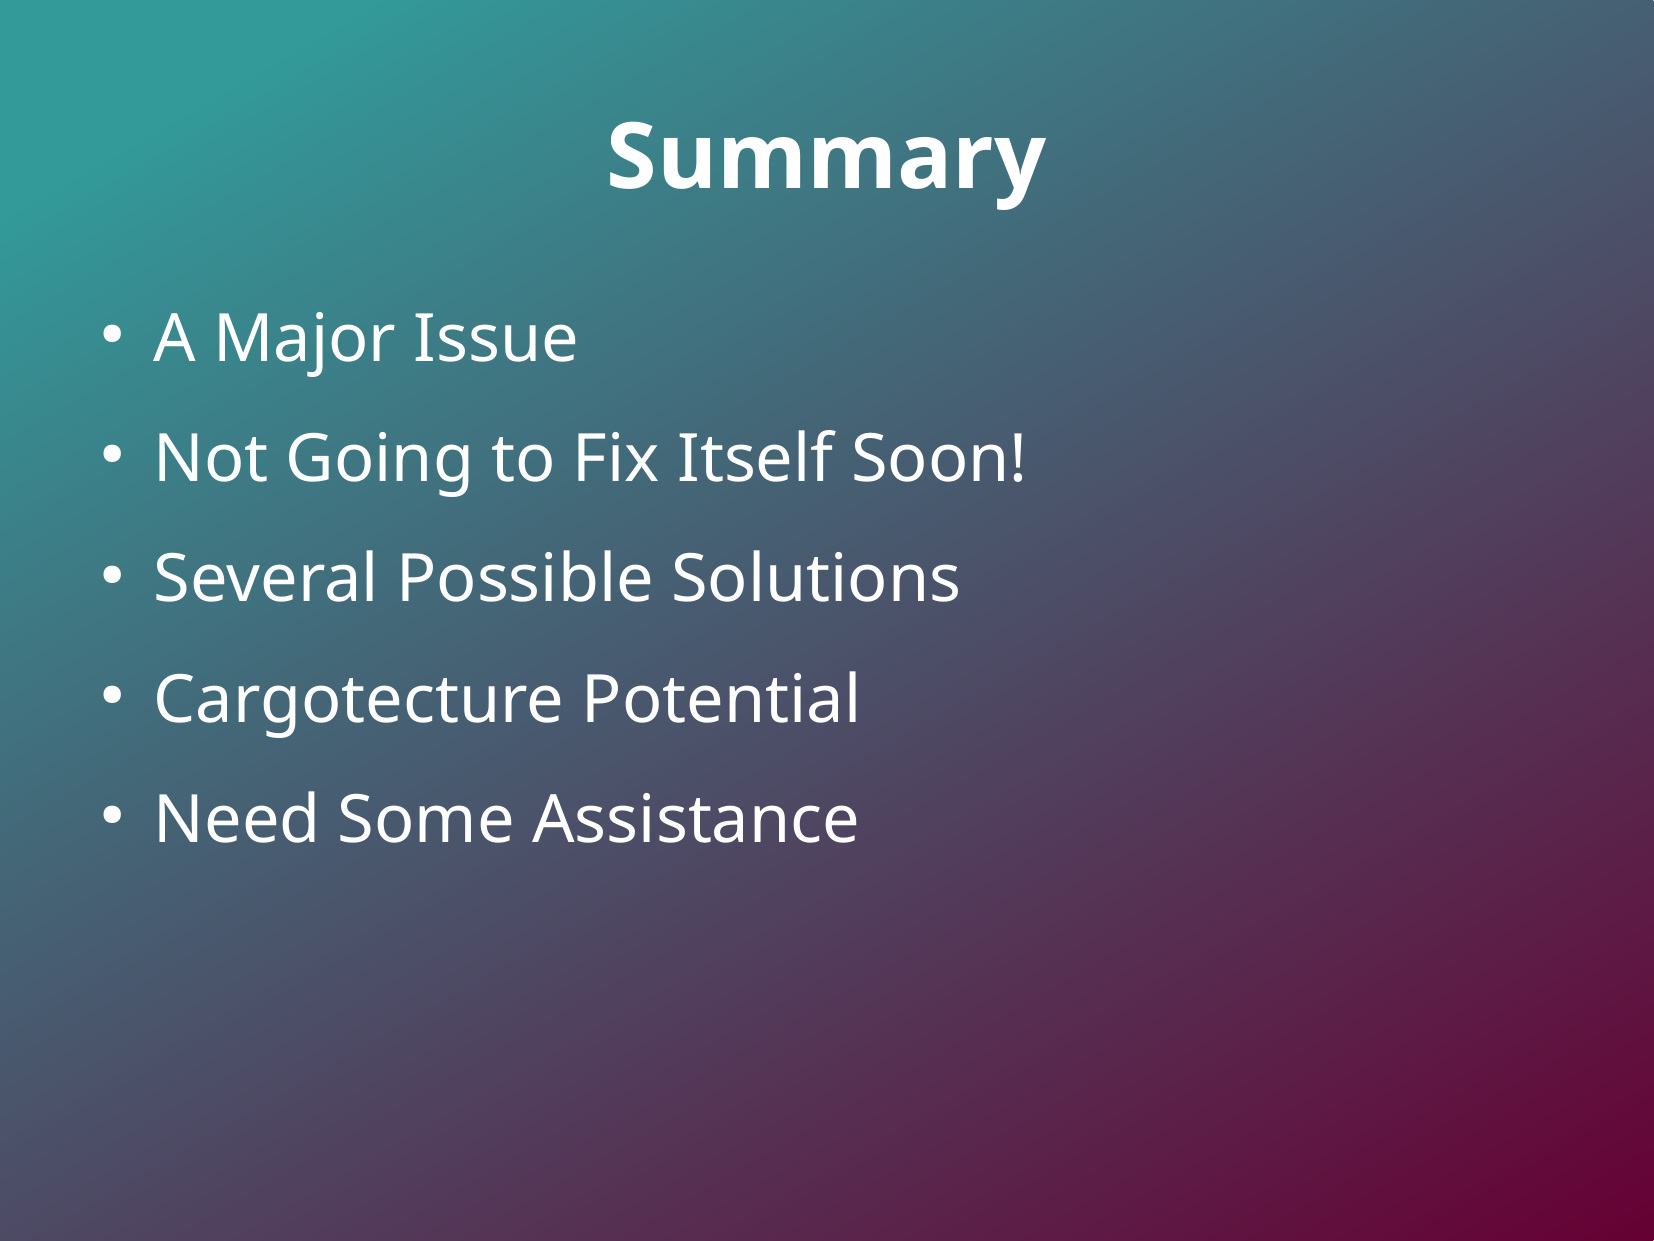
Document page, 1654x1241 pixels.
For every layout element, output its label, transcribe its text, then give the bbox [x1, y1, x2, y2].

title Summary [82, 49, 1571, 257]
list A Major Issue Not Going to Fix Itself Soon! Several Possible Solutions Cargotecture Potential Need Some Assistance [82, 290, 1571, 1109]
